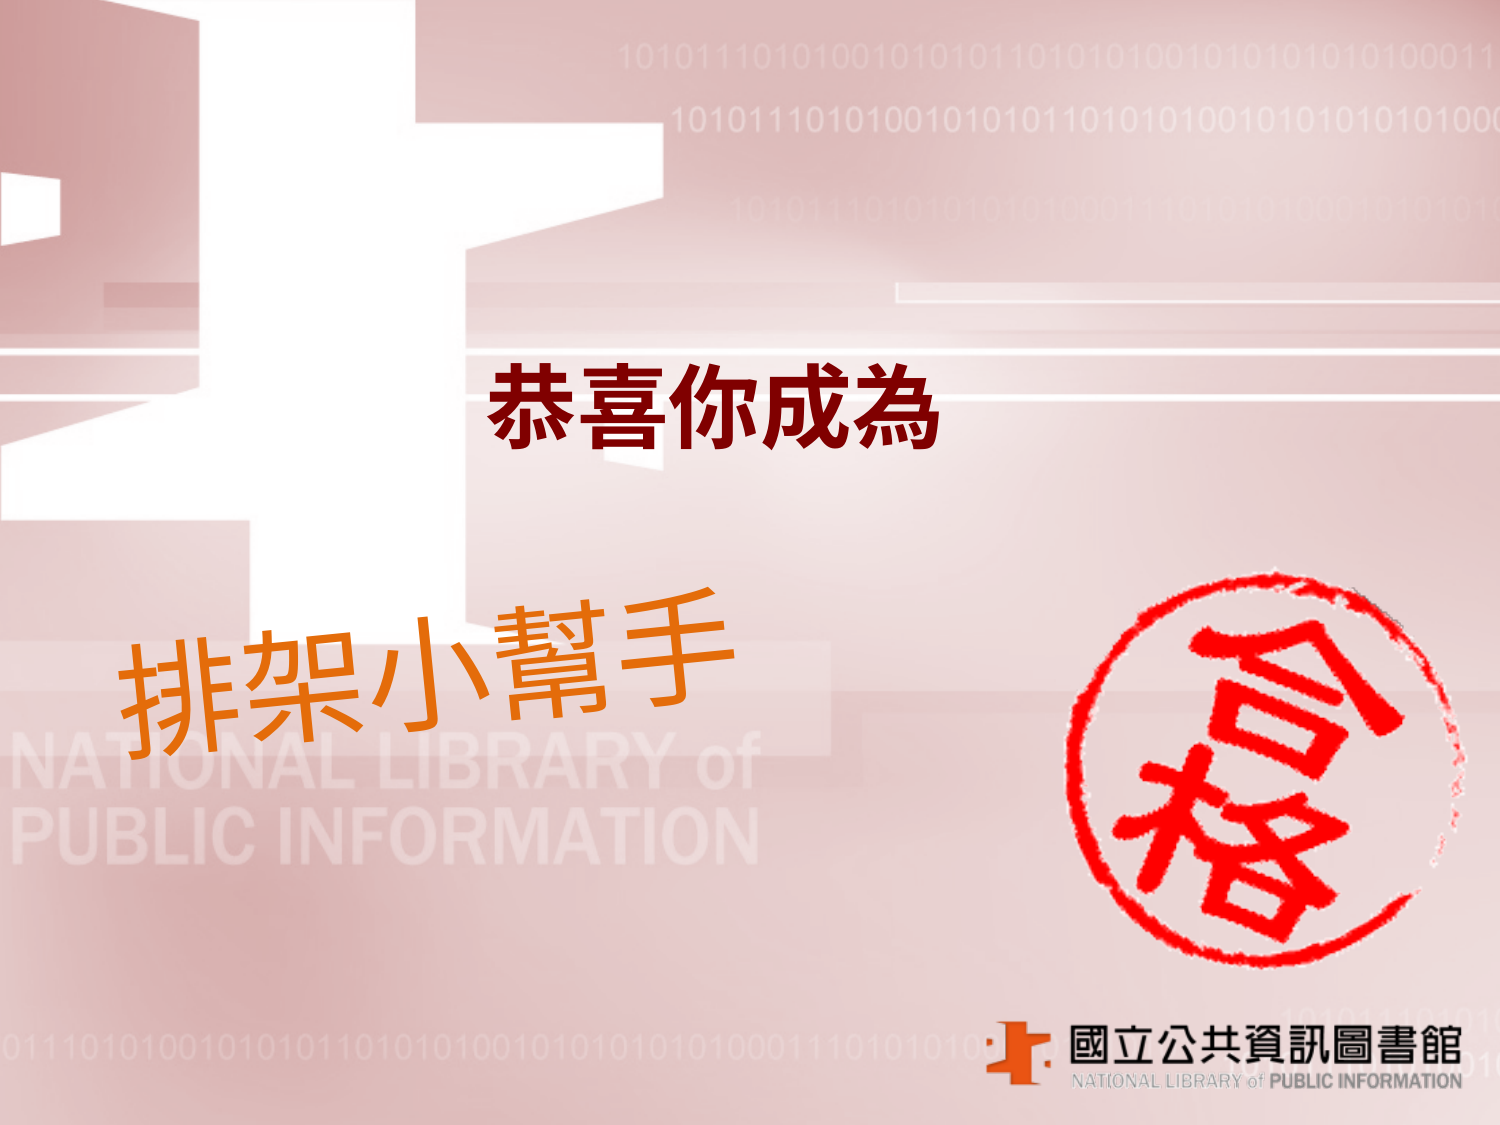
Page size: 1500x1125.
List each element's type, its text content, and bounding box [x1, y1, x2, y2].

picture [984, 492, 1500, 1090]
text_box 恭喜你成為 [187, 304, 1243, 504]
text_box 排架小幫手 [93, 515, 1151, 820]
